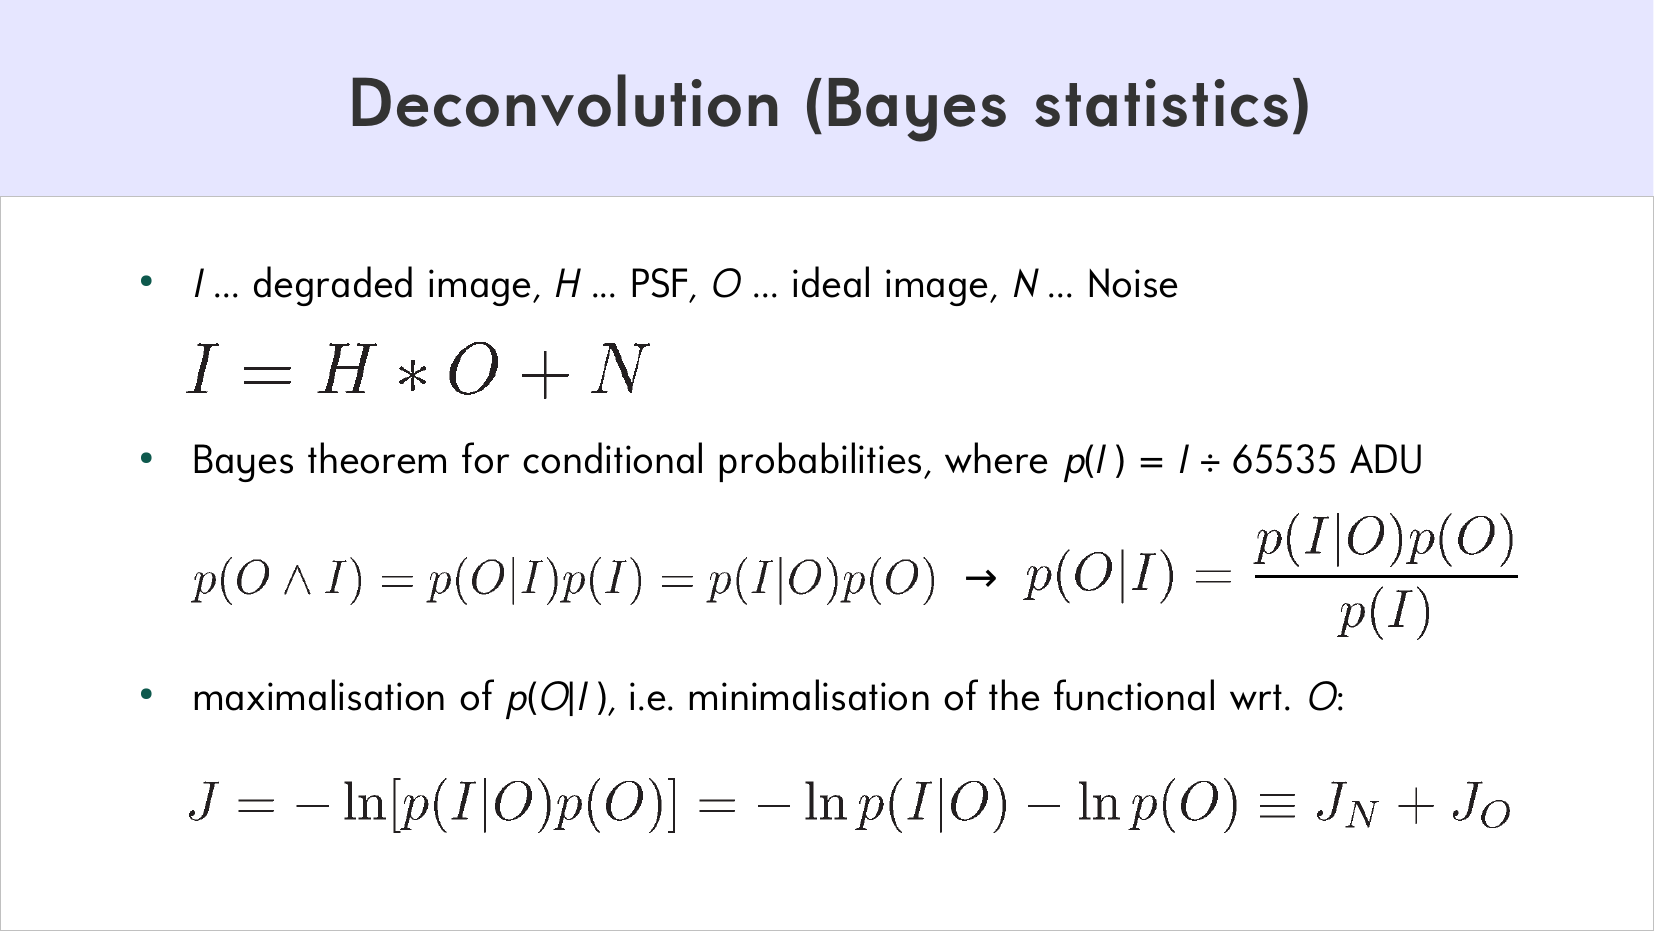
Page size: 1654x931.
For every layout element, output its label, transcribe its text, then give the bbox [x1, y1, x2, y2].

list I ... degraded image, H ... PSF, O ... ideal image, N ... Noise Bayes theorem for conditional probabilities, where p(I ) = I ÷ 65535 ADU → maximalisation of p(O|I ), i.e. minimalisation of the functional wrt. O: [121, 258, 1534, 798]
picture [191, 557, 934, 605]
title Deconvolution (Bayes statistics) [124, 23, 1537, 179]
picture [1023, 513, 1518, 640]
picture [189, 778, 1510, 833]
picture [186, 342, 650, 399]
